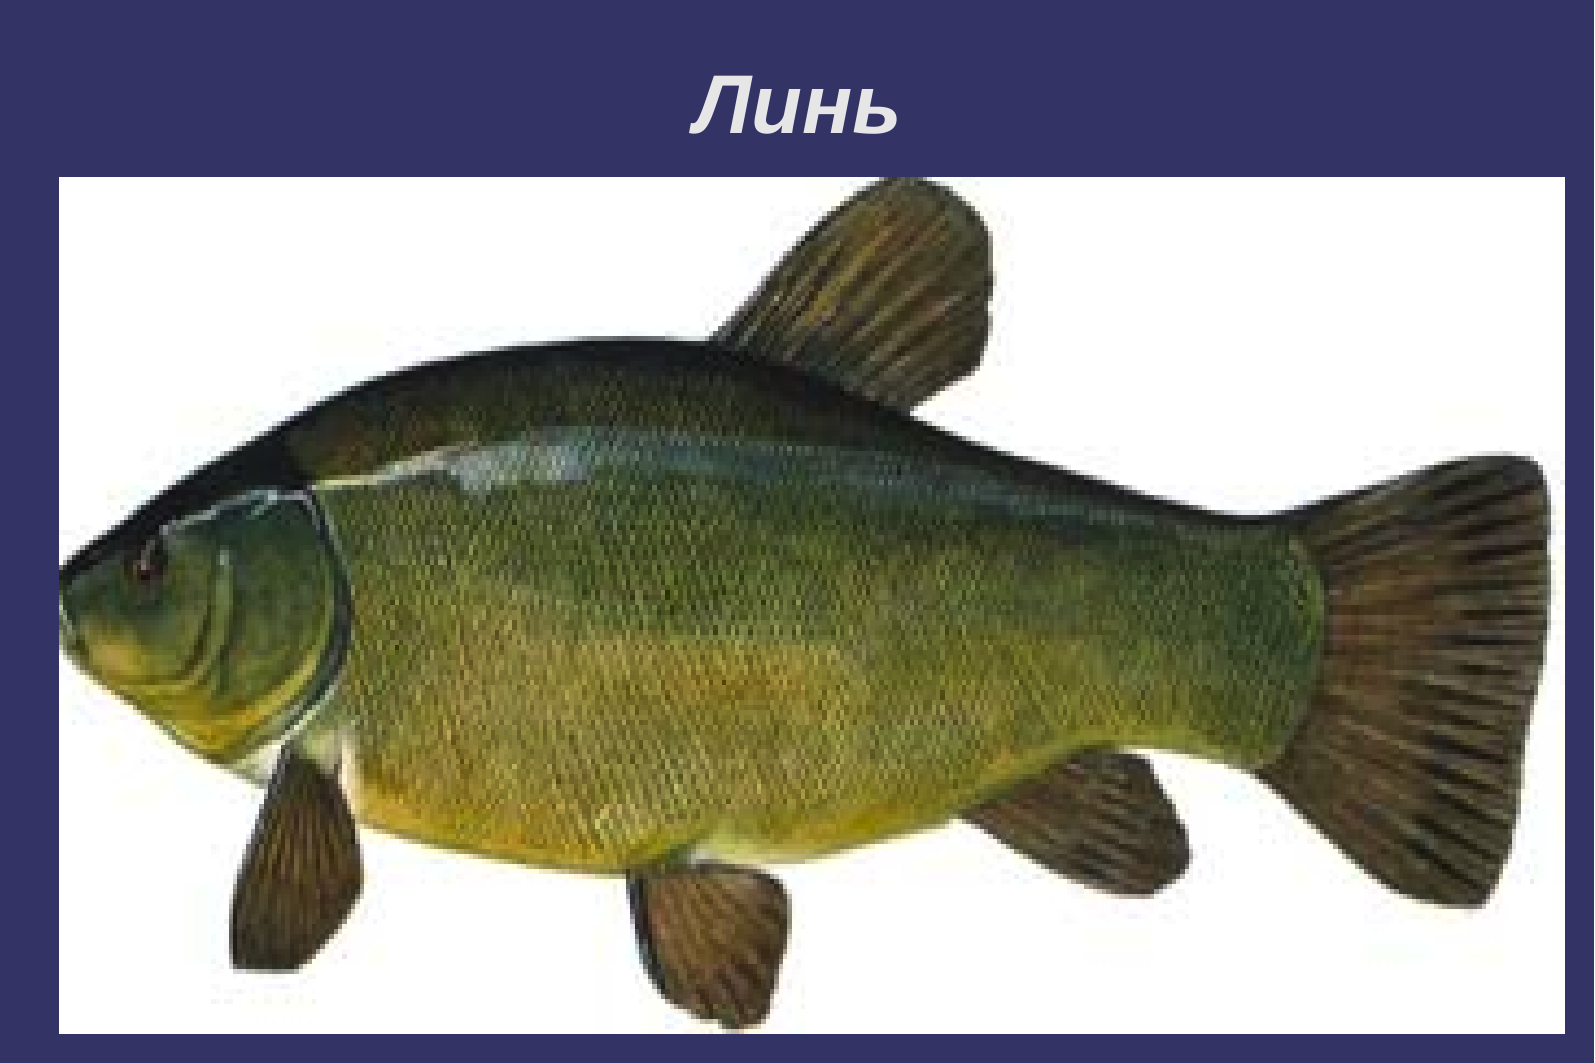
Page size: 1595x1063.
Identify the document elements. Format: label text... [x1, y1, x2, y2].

picture [59, 177, 1565, 1034]
title Линь [117, 16, 1479, 177]
